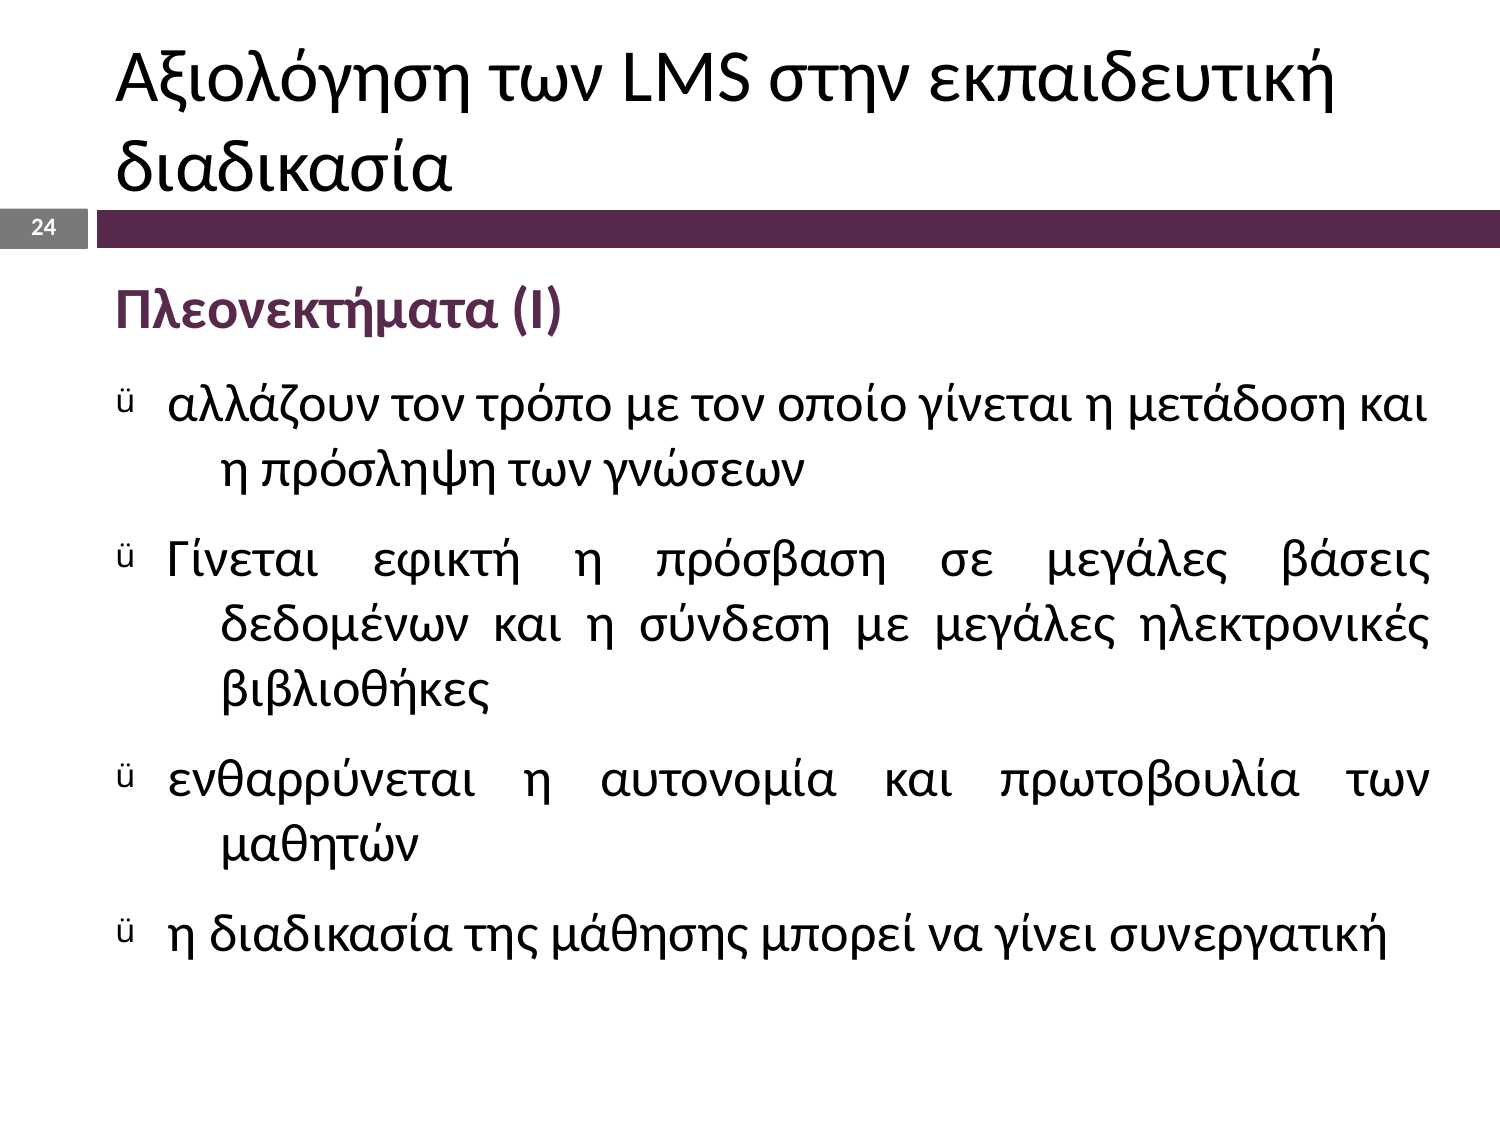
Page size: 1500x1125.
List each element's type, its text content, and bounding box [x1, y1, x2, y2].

list Πλεονεκτήματα (Ι) αλλάζουν τον τρόπο με τον οποίο γίνεται η μετάδοση και η πρόσληψη των γνώσεων Γίνεται εφικτή η πρόσβαση σε μεγάλες βάσεις δεδομένων και η σύνδεση με μεγάλες ηλεκτρονικές βιβλιοθήκες ενθαρρύνεται η αυτονομία και πρωτοβουλία των μαθητών η διαδικασία της μάθησης μπορεί να γίνει συνεργατική [100, 262, 1447, 1059]
title Αξιολόγηση των LMS στην εκπαιδευτική διαδικασία [100, 19, 1438, 182]
text_box 24 [0, 208, 88, 249]
